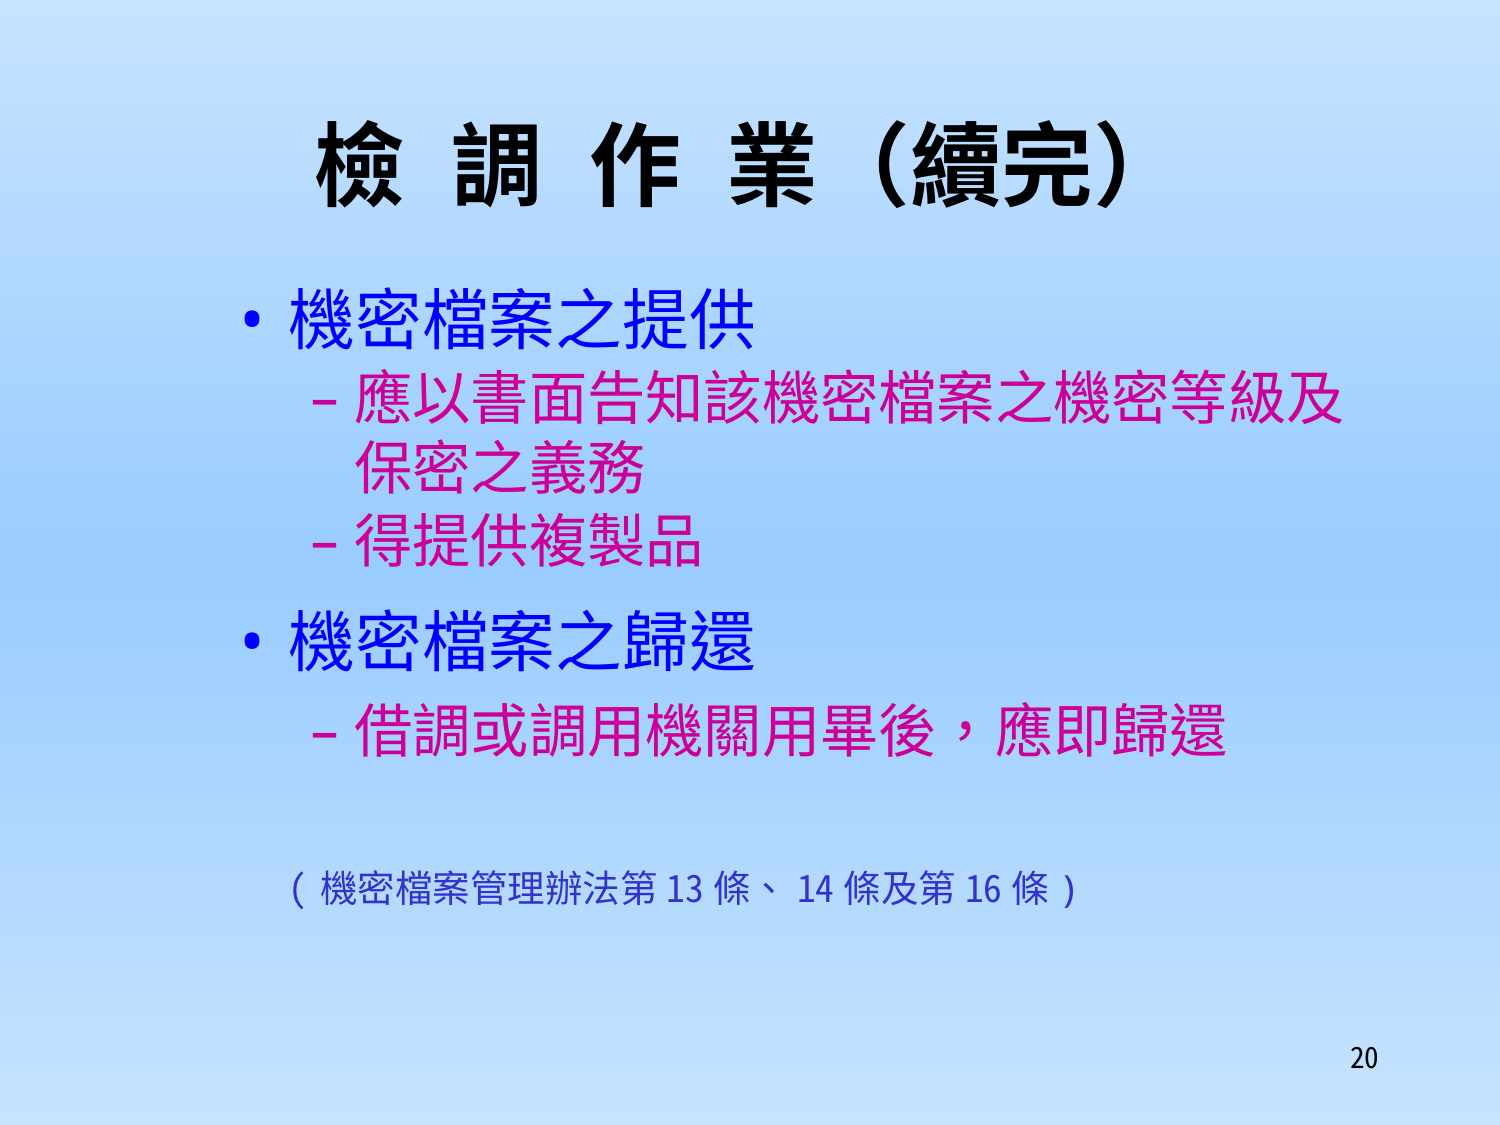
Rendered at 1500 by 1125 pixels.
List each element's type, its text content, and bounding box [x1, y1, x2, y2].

text_box <編號> [1074, 1025, 1388, 1101]
list 機密檔案之提供 應以書面告知該機密檔案之機密等級及保密之義務 得提供複製品 機密檔案之歸還 借調或調用機關用畢後，應即歸還 (機密檔案管理辦法第13條、14條及第16條) [224, 262, 1375, 938]
title 檢 調 作 業（續完） [112, 99, 1388, 226]
